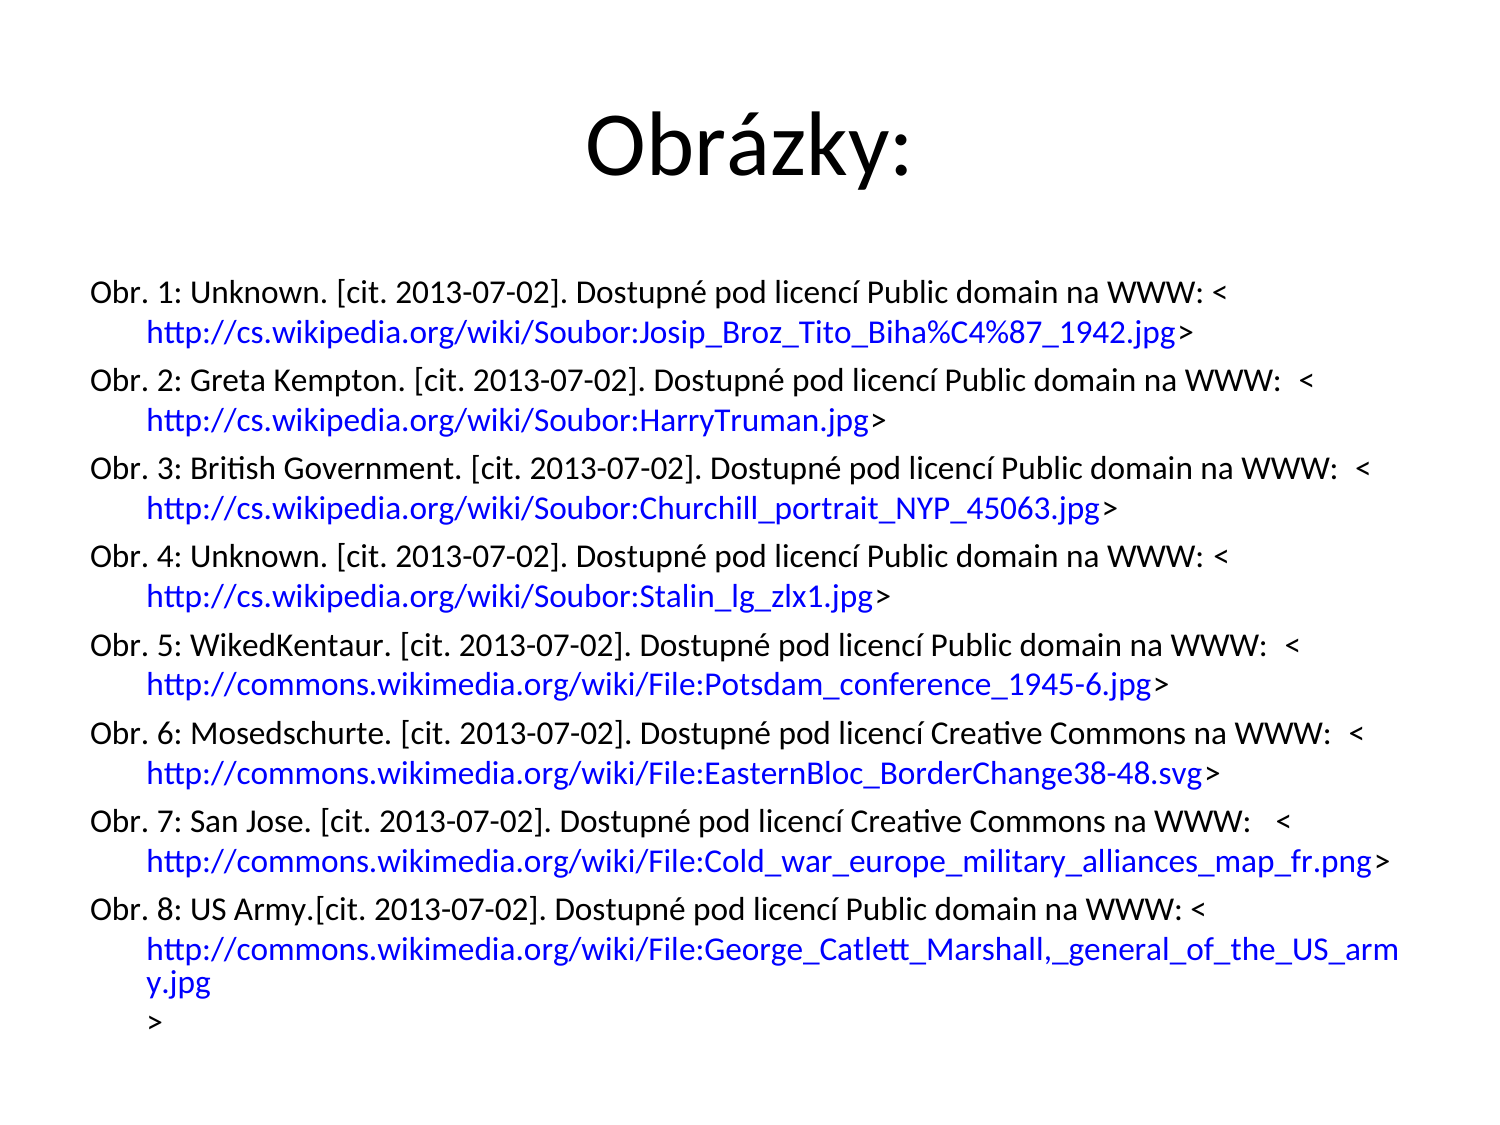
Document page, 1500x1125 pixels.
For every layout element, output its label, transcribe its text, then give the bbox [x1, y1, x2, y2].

title Obrázky: [75, 45, 1426, 233]
list Obr. 1: Unknown. [cit. 2013-07-02]. Dostupné pod licencí Public domain na WWW: <http://cs.wikipedia.org/wiki/Soubor:Josip_Broz_Tito_Biha%C4%87_1942.jpg> Obr. 2: Greta Kempton. [cit. 2013-07-02]. Dostupné pod licencí Public domain na WWW: <http://cs.wikipedia.org/wiki/Soubor:HarryTruman.jpg> Obr. 3: British Government. [cit. 2013-07-02]. Dostupné pod licencí Public domain na WWW: <http://cs.wikipedia.org/wiki/Soubor:Churchill_portrait_NYP_45063.jpg> Obr. 4: Unknown. [cit. 2013-07-02]. Dostupné pod licencí Public domain na WWW: <http://cs.wikipedia.org/wiki/Soubor:Stalin_lg_zlx1.jpg> Obr. 5: WikedKentaur. [cit. 2013-07-02]. Dostupné pod licencí Public domain na WWW: <http://commons.wikimedia.org/wiki/File:Potsdam_conference_1945-6.jpg> Obr. 6: Mosedschurte. [cit. 2013-07-02]. Dostupné pod licencí Creative Commons na WWW: <http://commons.wikimedia.org/wiki/File:EasternBloc_BorderChange38-48.svg> Obr. 7: San Jose. [cit. 2013-07-02]. Dostupné pod licencí Creative Commons na WWW: <http://commons.wikimedia.org/wiki/File:Cold_war_europe_military_alliances_map_fr.png> Obr. 8: US Army.[cit. 2013-07-02]. Dostupné pod licencí Public domain na WWW: <http://commons.wikimedia.org/wiki/File:George_Catlett_Marshall,_general_of_the_US_army.jpg> [75, 262, 1426, 1070]
